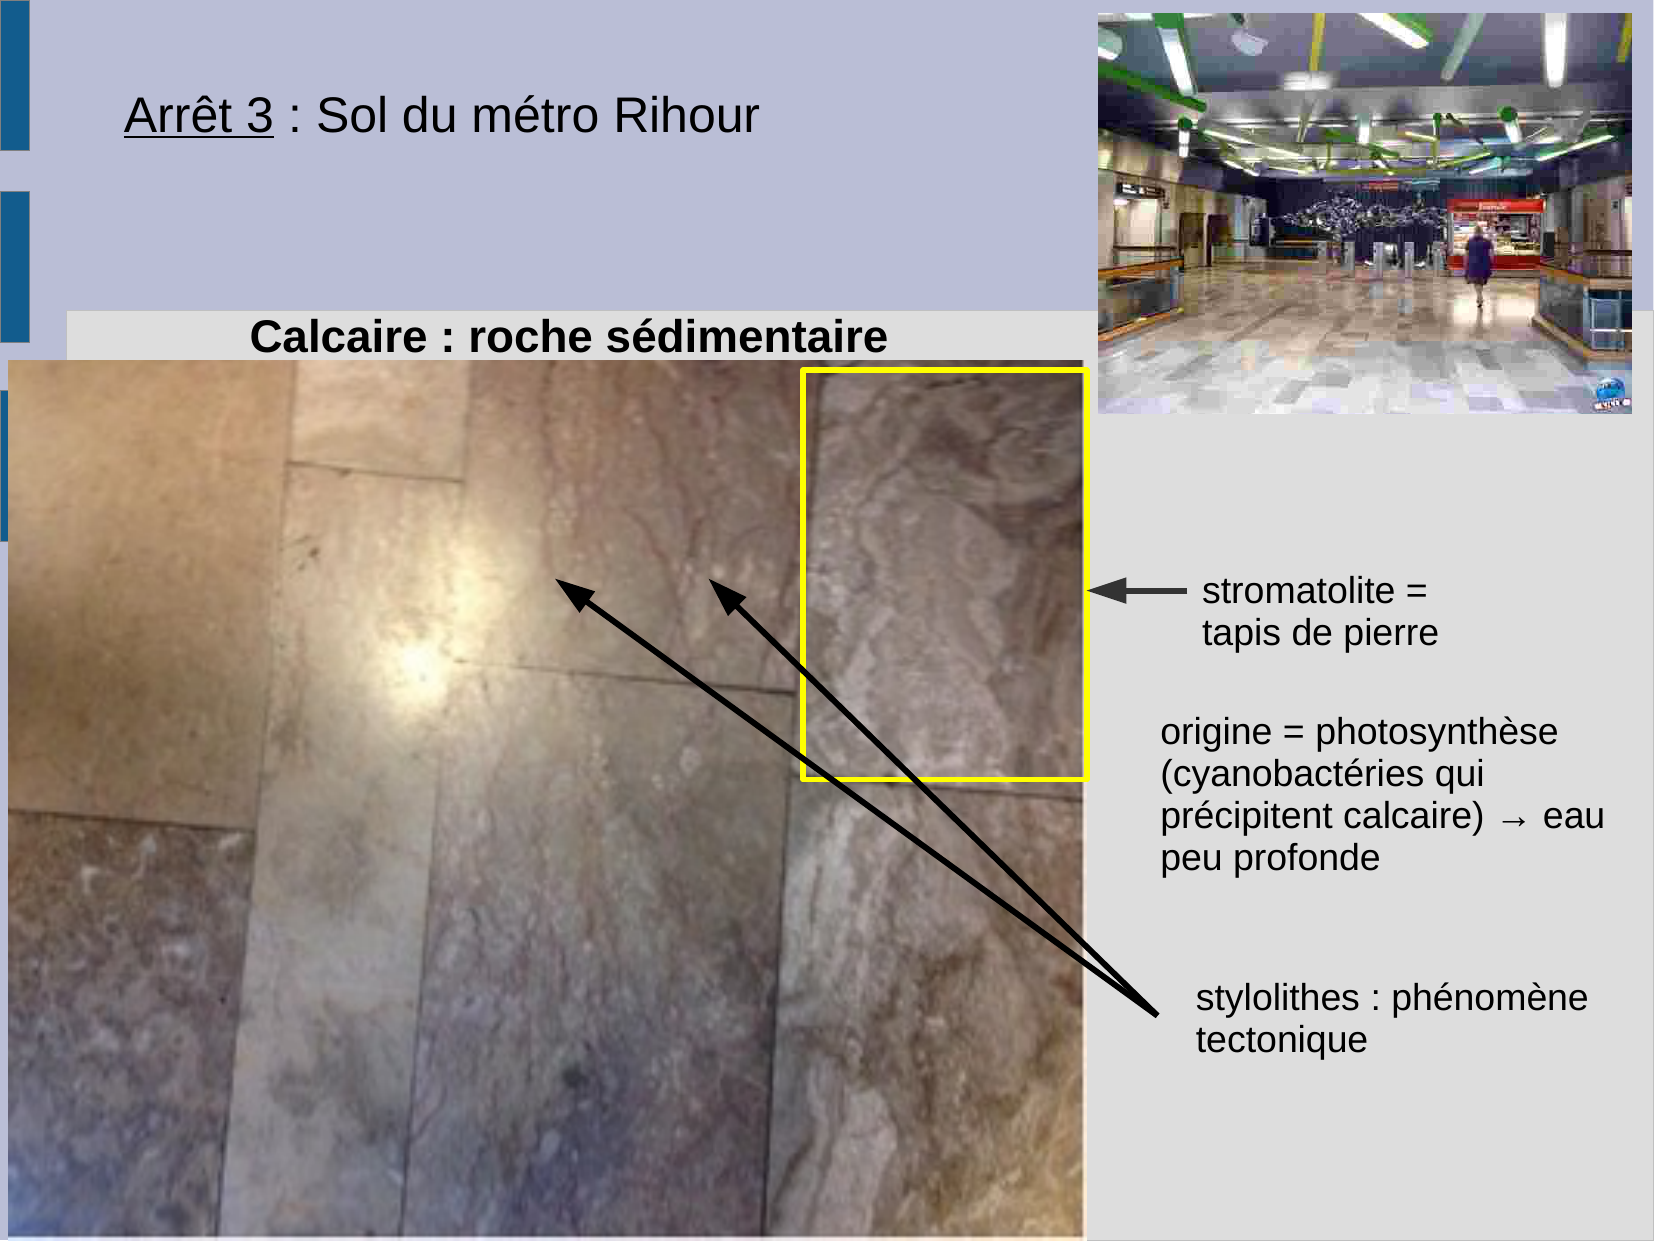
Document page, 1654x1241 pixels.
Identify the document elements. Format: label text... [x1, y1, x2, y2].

picture [806, 766, 821, 777]
text_box origine = photosynthèse (cyanobactéries qui précipitent calcaire) → eau peu profonde [1145, 702, 1630, 886]
text_box Calcaire : roche sédimentaire [234, 303, 922, 371]
picture [1098, 13, 1632, 414]
text_box Arrêt 3 : Sol du métro Rihour [106, 77, 863, 154]
picture [806, 373, 1084, 777]
picture [806, 679, 907, 777]
text_box stylolithes : phénomène tectonique [1181, 969, 1630, 1069]
picture [842, 782, 1087, 960]
picture [923, 782, 1087, 942]
picture [922, 360, 1087, 367]
text_box stromatolite = tapis de pierre [1187, 562, 1501, 662]
picture [8, 360, 1087, 1241]
